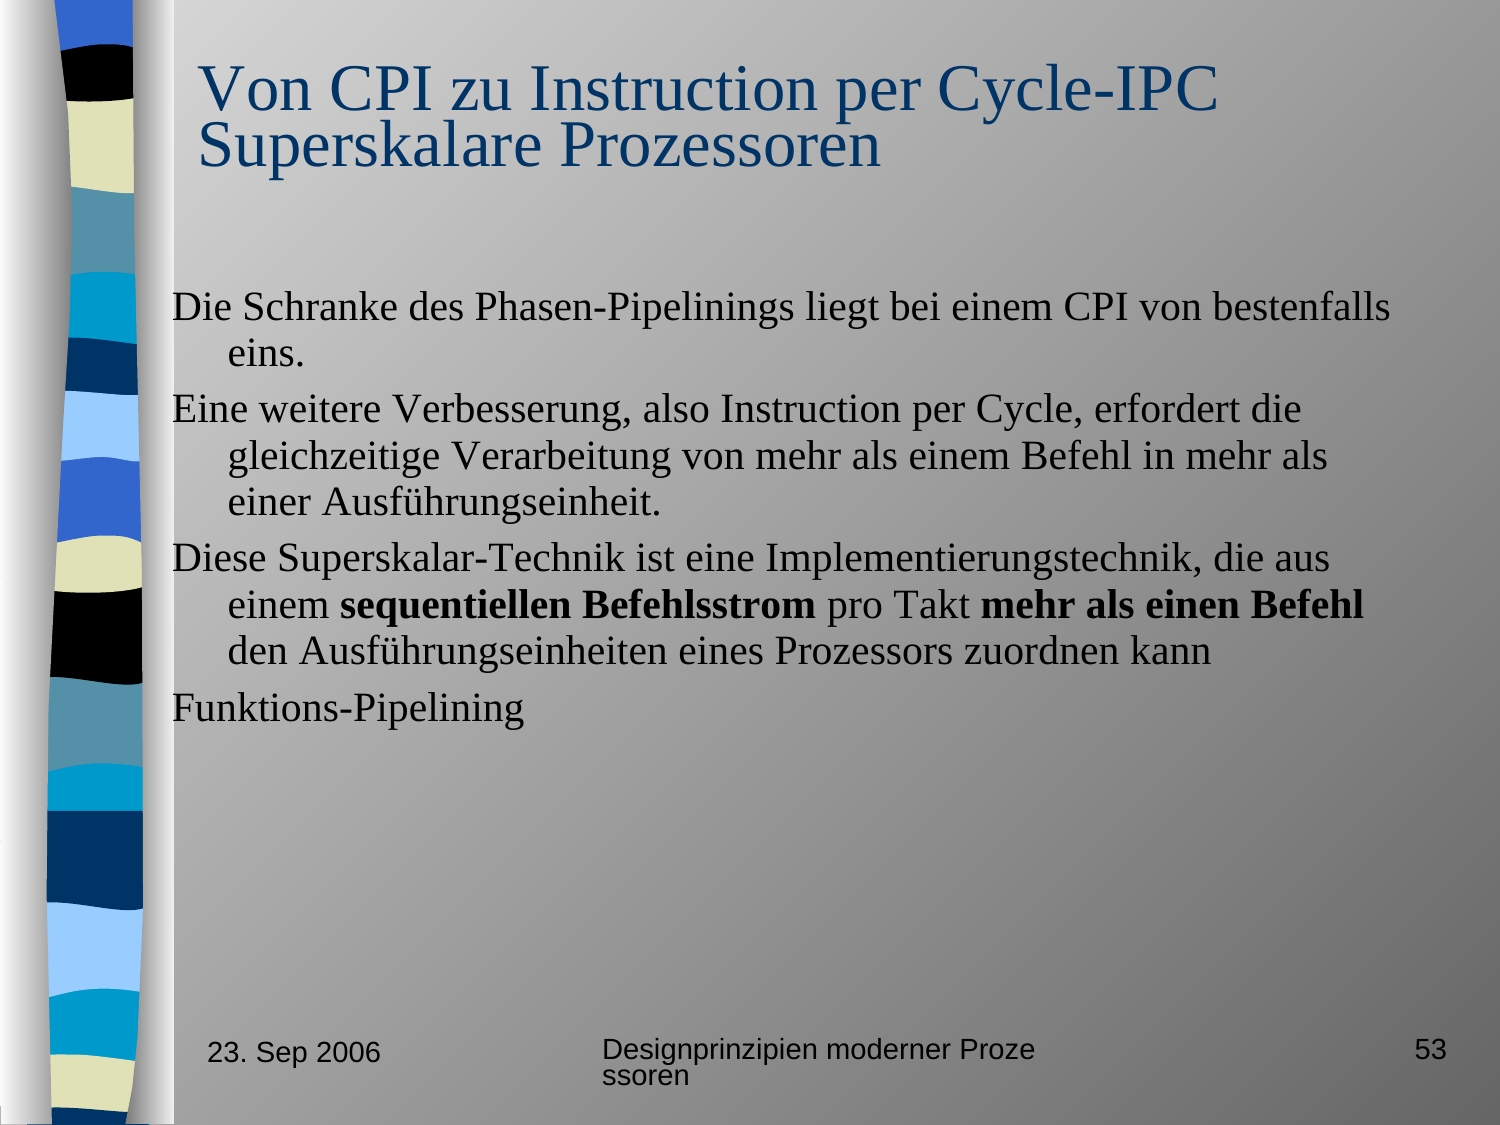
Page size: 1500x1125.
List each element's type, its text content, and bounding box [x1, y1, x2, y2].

title Von CPI zu Instruction per Cycle-IPC Superskalare Prozessoren [183, 30, 1459, 213]
list Die Schranke des Phasen-Pipelinings liegt bei einem CPI von bestenfalls eins. Eine weitere Verbesserung, also Instruction per Cycle, erfordert die gleichzeitige Verarbeitung von mehr als einem Befehl in mehr als einer Ausführungseinheit. Diese Superskalar-Technik ist eine Implementierungstechnik, die aus einem sequentiellen Befehlsstrom pro Takt mehr als einen Befehl den Ausführungseinheiten eines Prozessors zuordnen kann Funktions-Pipelining [157, 275, 1425, 951]
